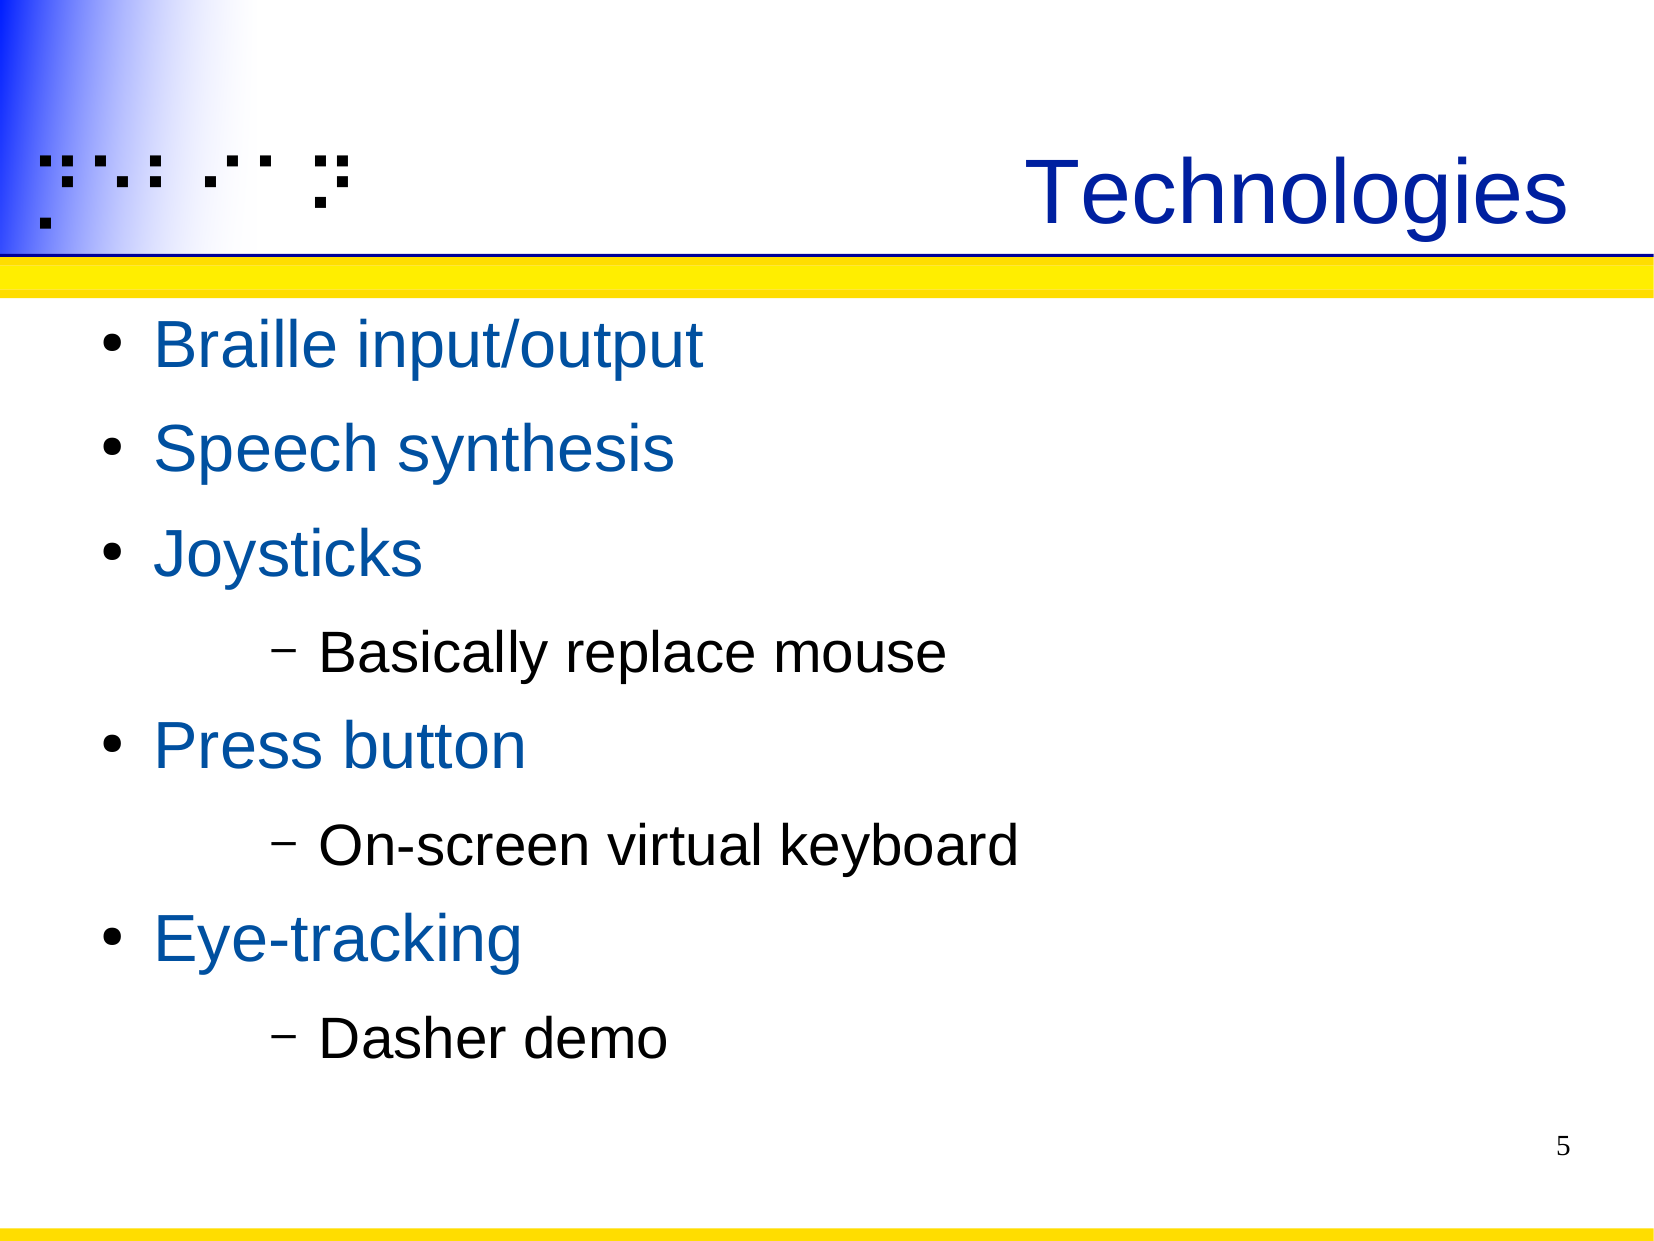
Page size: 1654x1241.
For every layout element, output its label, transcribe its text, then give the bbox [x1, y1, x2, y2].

title Technologies [372, 126, 1571, 257]
list Braille input/output Speech synthesis Joysticks Basically replace mouse Press button On-screen virtual keyboard Eye-tracking Dasher demo [82, 307, 1571, 1126]
